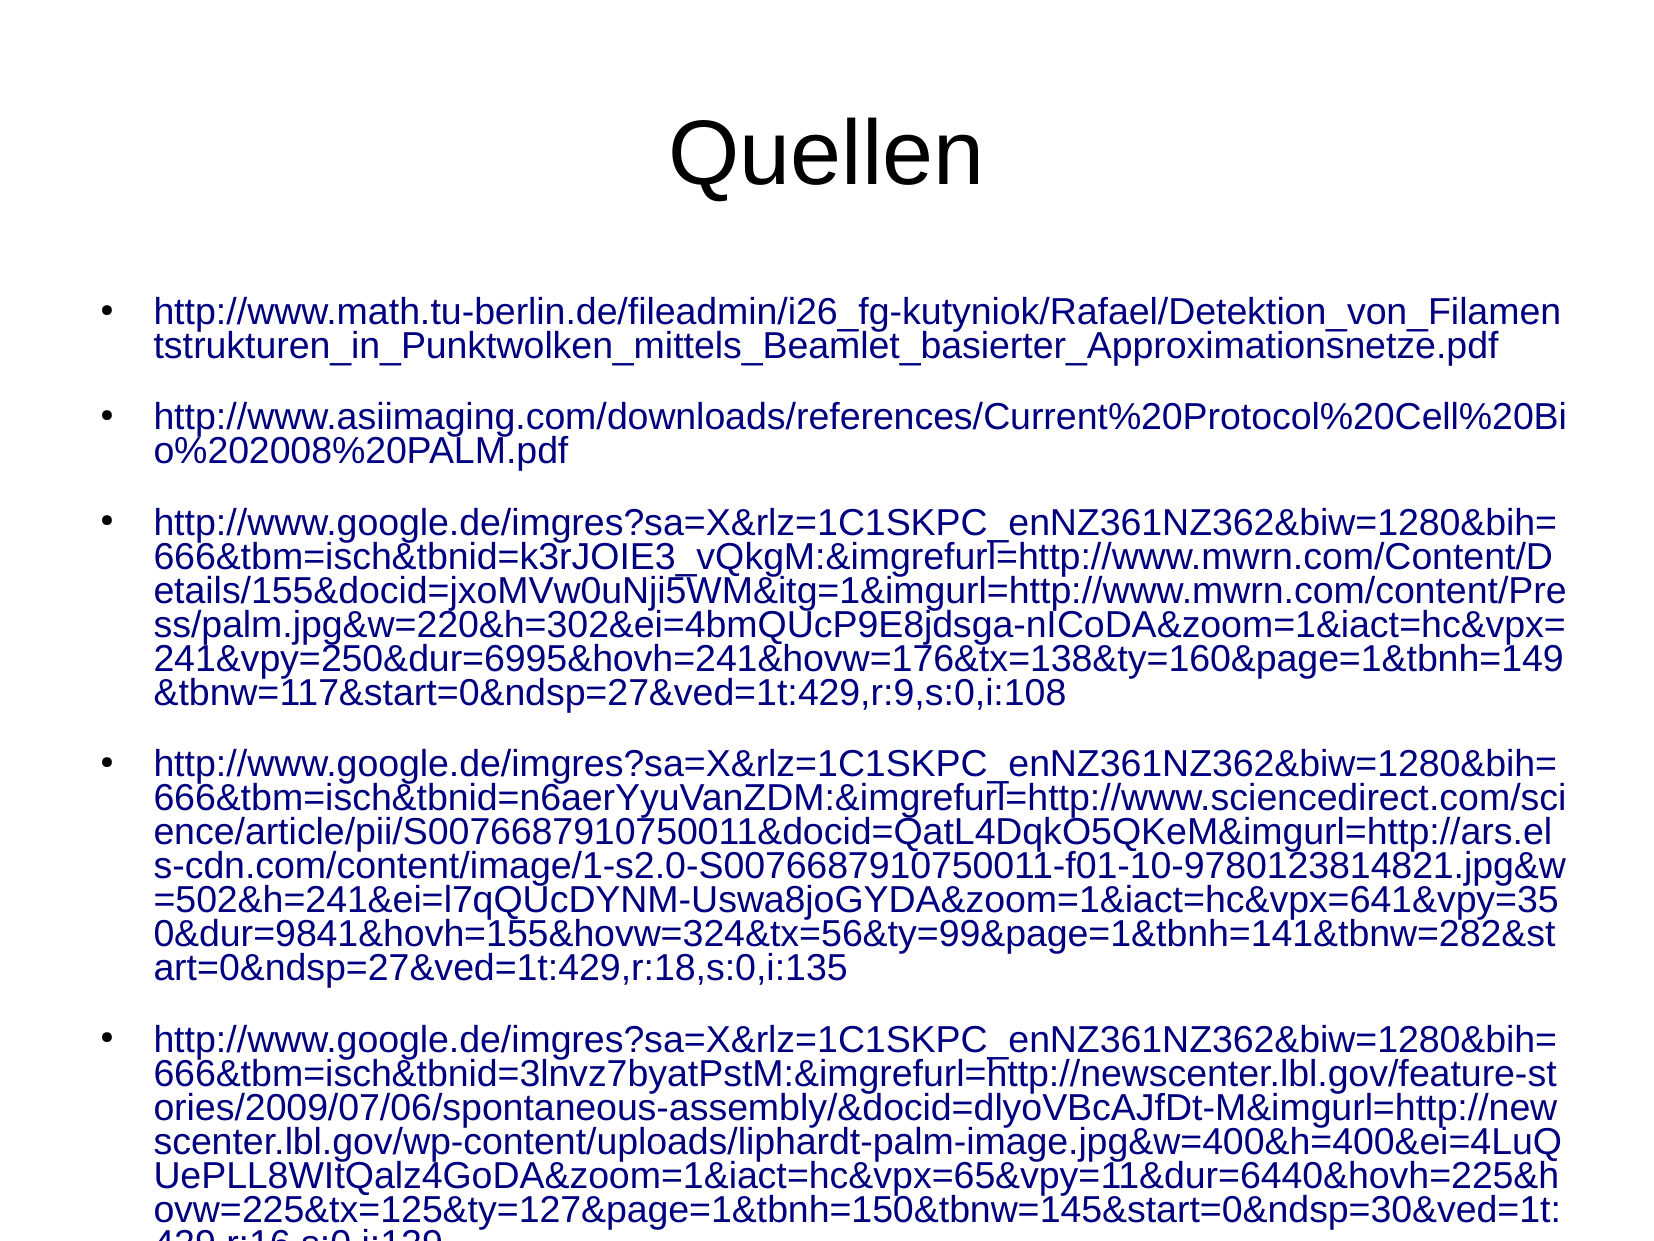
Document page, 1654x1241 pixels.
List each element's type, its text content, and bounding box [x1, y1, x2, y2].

title Quellen [82, 49, 1571, 257]
list http://www.math.tu-berlin.de/fileadmin/i26_fg-kutyniok/Rafael/Detektion_von_Filamentstrukturen_in_Punktwolken_mittels_Beamlet_basierter_Approximationsnetze.pdf http://www.asiimaging.com/downloads/references/Current%20Protocol%20Cell%20Bio%202008%20PALM.pdf http://www.google.de/imgres?sa=X&rlz=1C1SKPC_enNZ361NZ362&biw=1280&bih=666&tbm=isch&tbnid=k3rJOIE3_vQkgM:&imgrefurl=http://www.mwrn.com/Content/Details/155&docid=jxoMVw0uNji5WM&itg=1&imgurl=http://www.mwrn.com/content/Press/palm.jpg&w=220&h=302&ei=4bmQUcP9E8jdsga-nICoDA&zoom=1&iact=hc&vpx=241&vpy=250&dur=6995&hovh=241&hovw=176&tx=138&ty=160&page=1&tbnh=149&tbnw=117&start=0&ndsp=27&ved=1t:429,r:9,s:0,i:108 http://www.google.de/imgres?sa=X&rlz=1C1SKPC_enNZ361NZ362&biw=1280&bih=666&tbm=isch&tbnid=n6aerYyuVanZDM:&imgrefurl=http://www.sciencedirect.com/science/article/pii/S0076687910750011&docid=QatL4DqkO5QKeM&imgurl=http://ars.els-cdn.com/content/image/1-s2.0-S0076687910750011-f01-10-9780123814821.jpg&w=502&h=241&ei=l7qQUcDYNM-Uswa8joGYDA&zoom=1&iact=hc&vpx=641&vpy=350&dur=9841&hovh=155&hovw=324&tx=56&ty=99&page=1&tbnh=141&tbnw=282&start=0&ndsp=27&ved=1t:429,r:18,s:0,i:135 http://www.google.de/imgres?sa=X&rlz=1C1SKPC_enNZ361NZ362&biw=1280&bih=666&tbm=isch&tbnid=3lnvz7byatPstM:&imgrefurl=http://newscenter.lbl.gov/feature-stories/2009/07/06/spontaneous-assembly/&docid=dlyoVBcAJfDt-M&imgurl=http://newscenter.lbl.gov/wp-content/uploads/liphardt-palm-image.jpg&w=400&h=400&ei=4LuQUePLL8WItQalz4GoDA&zoom=1&iact=hc&vpx=65&vpy=11&dur=6440&hovh=225&hovw=225&tx=125&ty=127&page=1&tbnh=150&tbnw=145&start=0&ndsp=30&ved=1t:429,r:16,s:0,i:129 http://www.google.de/imgres?rlz=1C1SKPC_enNZ361NZ362&biw=1280&bih=666&tbm=isch&tbnid=fyeY331-n04EyM:&imgrefurl=http://www.nature.com/nmeth/journal/v8/n4/full/nmeth.1571.html&docid=XFHHwPui3gO_MM&imgurl=http://www.nature.com/nmeth/journal/v8/n4/images_article/nmeth.1571-F5.jpg&w=600&h=387&ei=CsSQUbORJobhtQa--4CYDA&zoom=1&iact=hc&vpx=959&vpy=281&dur=5137&hovh=180&hovw=280&tx=106&ty=96&page=1&tbnh=149&tbnw=252&start=0&ndsp=27&ved=1t:429,r:13,s:0,i:117 Betzig PALM Science 2006 Shroff live cell Nat Meth 2008 Current Protocol Cell Bio 2008 PALM [82, 290, 1571, 1109]
